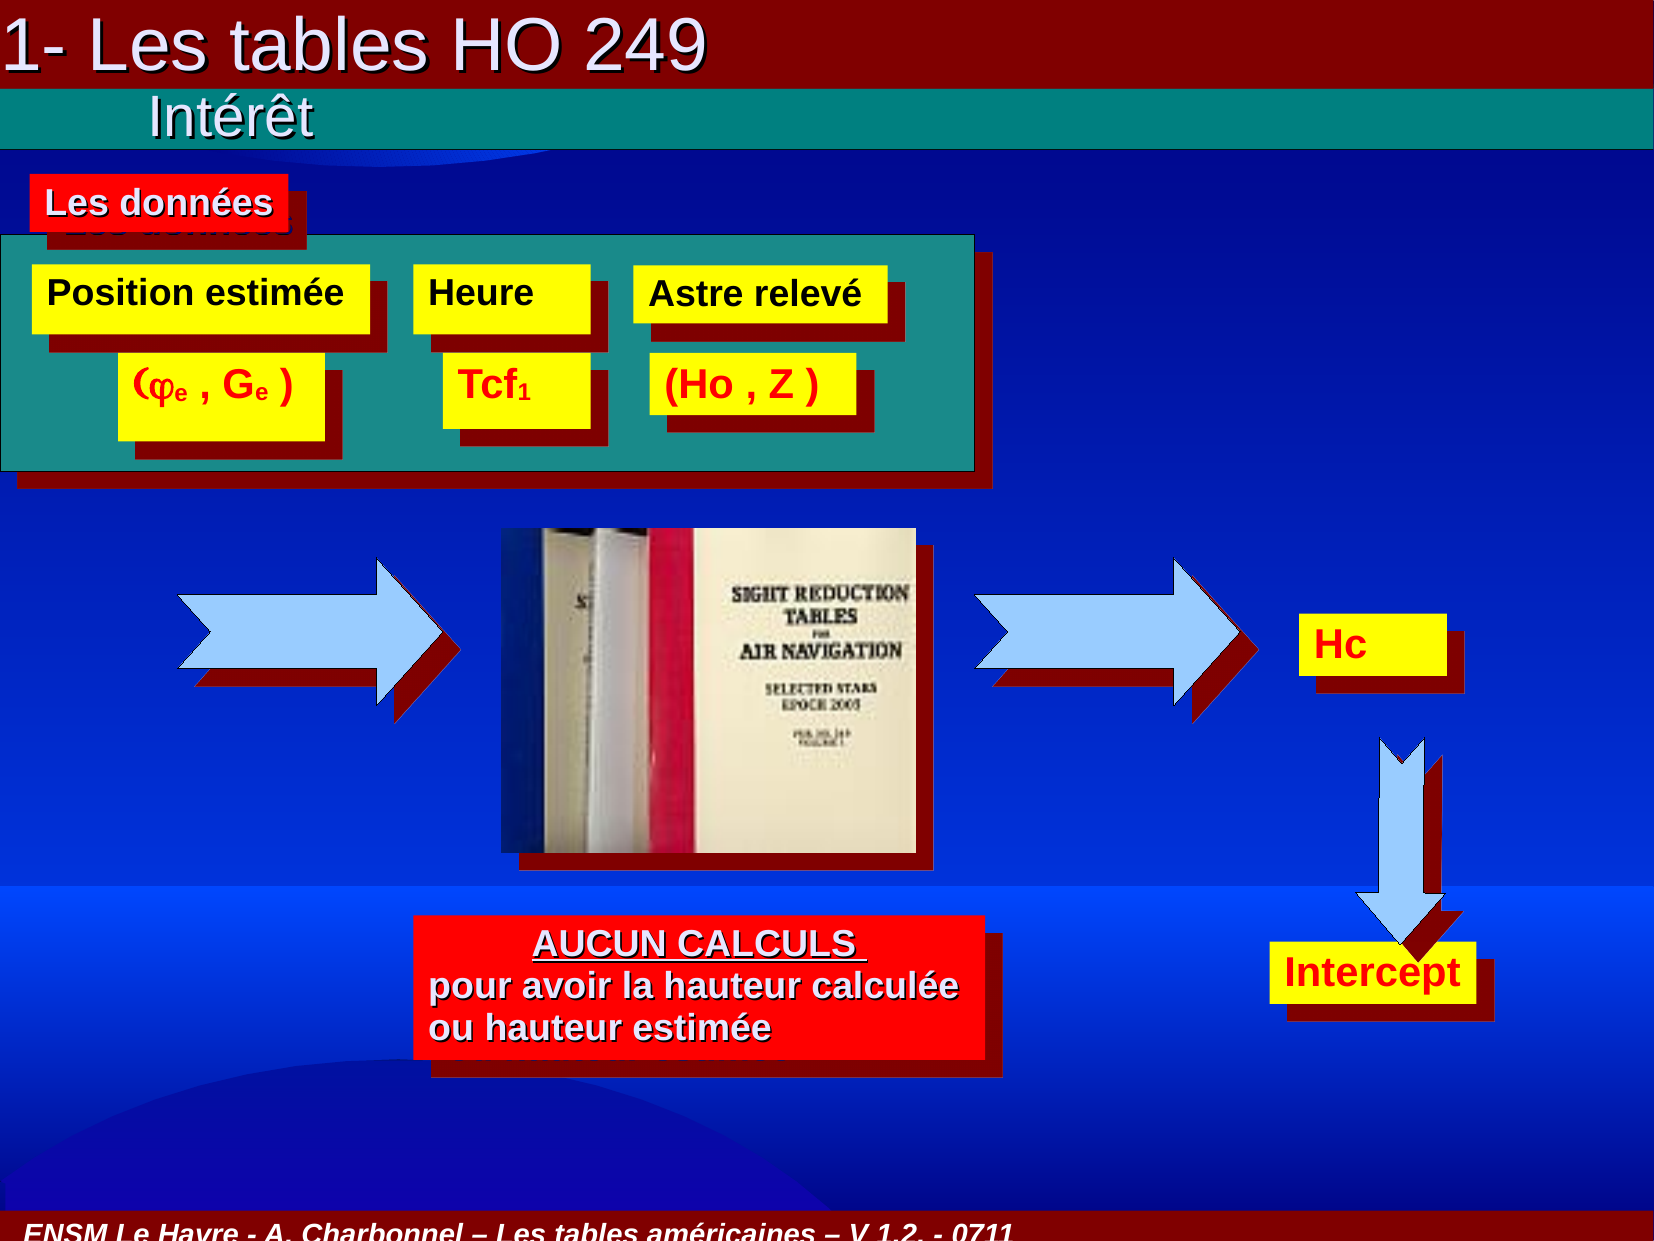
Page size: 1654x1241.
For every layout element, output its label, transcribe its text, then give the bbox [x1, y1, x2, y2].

text_box Tcf1 [442, 352, 591, 429]
text_box [974, 557, 1241, 706]
text_box Intercept [1269, 941, 1477, 1004]
text_box Les données [29, 173, 289, 232]
text_box Heure [413, 264, 591, 335]
text_box [0, 234, 975, 472]
text_box Astre relevé [633, 265, 886, 324]
text_box [1355, 737, 1446, 945]
title 1- Les tables HO 249 [0, 0, 1654, 89]
text_box (Ho , Z ) [649, 352, 857, 416]
text_box [177, 557, 443, 706]
picture [501, 528, 916, 854]
text_box Position estimée [31, 264, 371, 335]
text_box ENSM Le Havre - A. Charbonnel – Les tables américaines – V 1.2. - 0711 [0, 1210, 1654, 1241]
text_box Hc [1299, 613, 1447, 676]
text_box AUCUN CALCULS pour avoir la hauteur calculée ou hauteur estimée [413, 915, 985, 1060]
text_box (e , Ge ) [118, 352, 325, 442]
title Intérêt [0, 89, 1654, 150]
